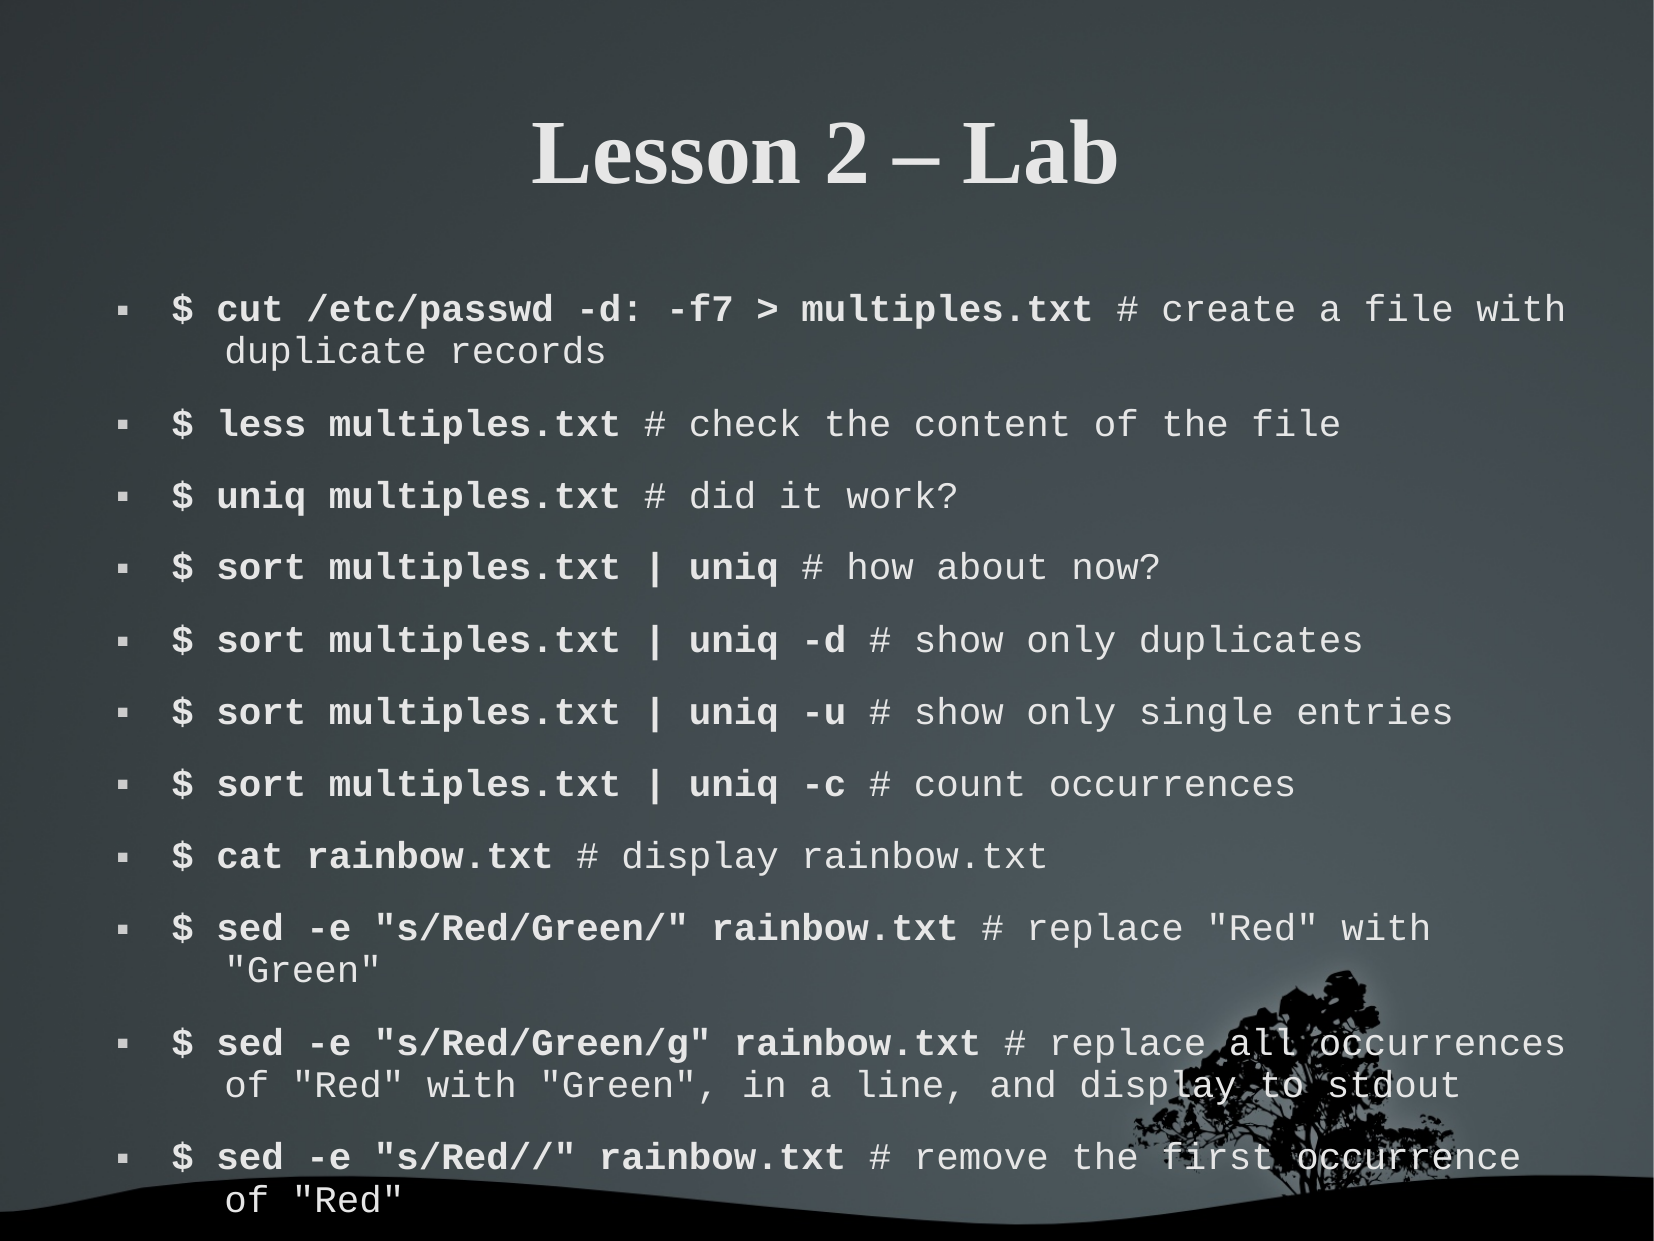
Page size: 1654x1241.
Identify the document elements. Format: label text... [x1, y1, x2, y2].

picture [0, 0, 1654, 1241]
list $ cut /etc/passwd -d: -f7 > multiples.txt # create a file with duplicate records $ less multiples.txt # check the content of the file $ uniq multiples.txt # did it work? $ sort multiples.txt | uniq # how about now? $ sort multiples.txt | uniq -d # show only duplicates $ sort multiples.txt | uniq -u # show only single entries $ sort multiples.txt | uniq -c # count occurrences $ cat rainbow.txt # display rainbow.txt $ sed -e "s/Red/Green/" rainbow.txt # replace "Red" with "Green" $ sed -e "s/Red/Green/g" rainbow.txt # replace all occurrences of "Red" with "Green", in a line, and display to stdout $ sed -e "s/Red//" rainbow.txt # remove the first occurrence of "Red" [82, 290, 1571, 1224]
title Lesson 2 – Lab [82, 49, 1571, 257]
